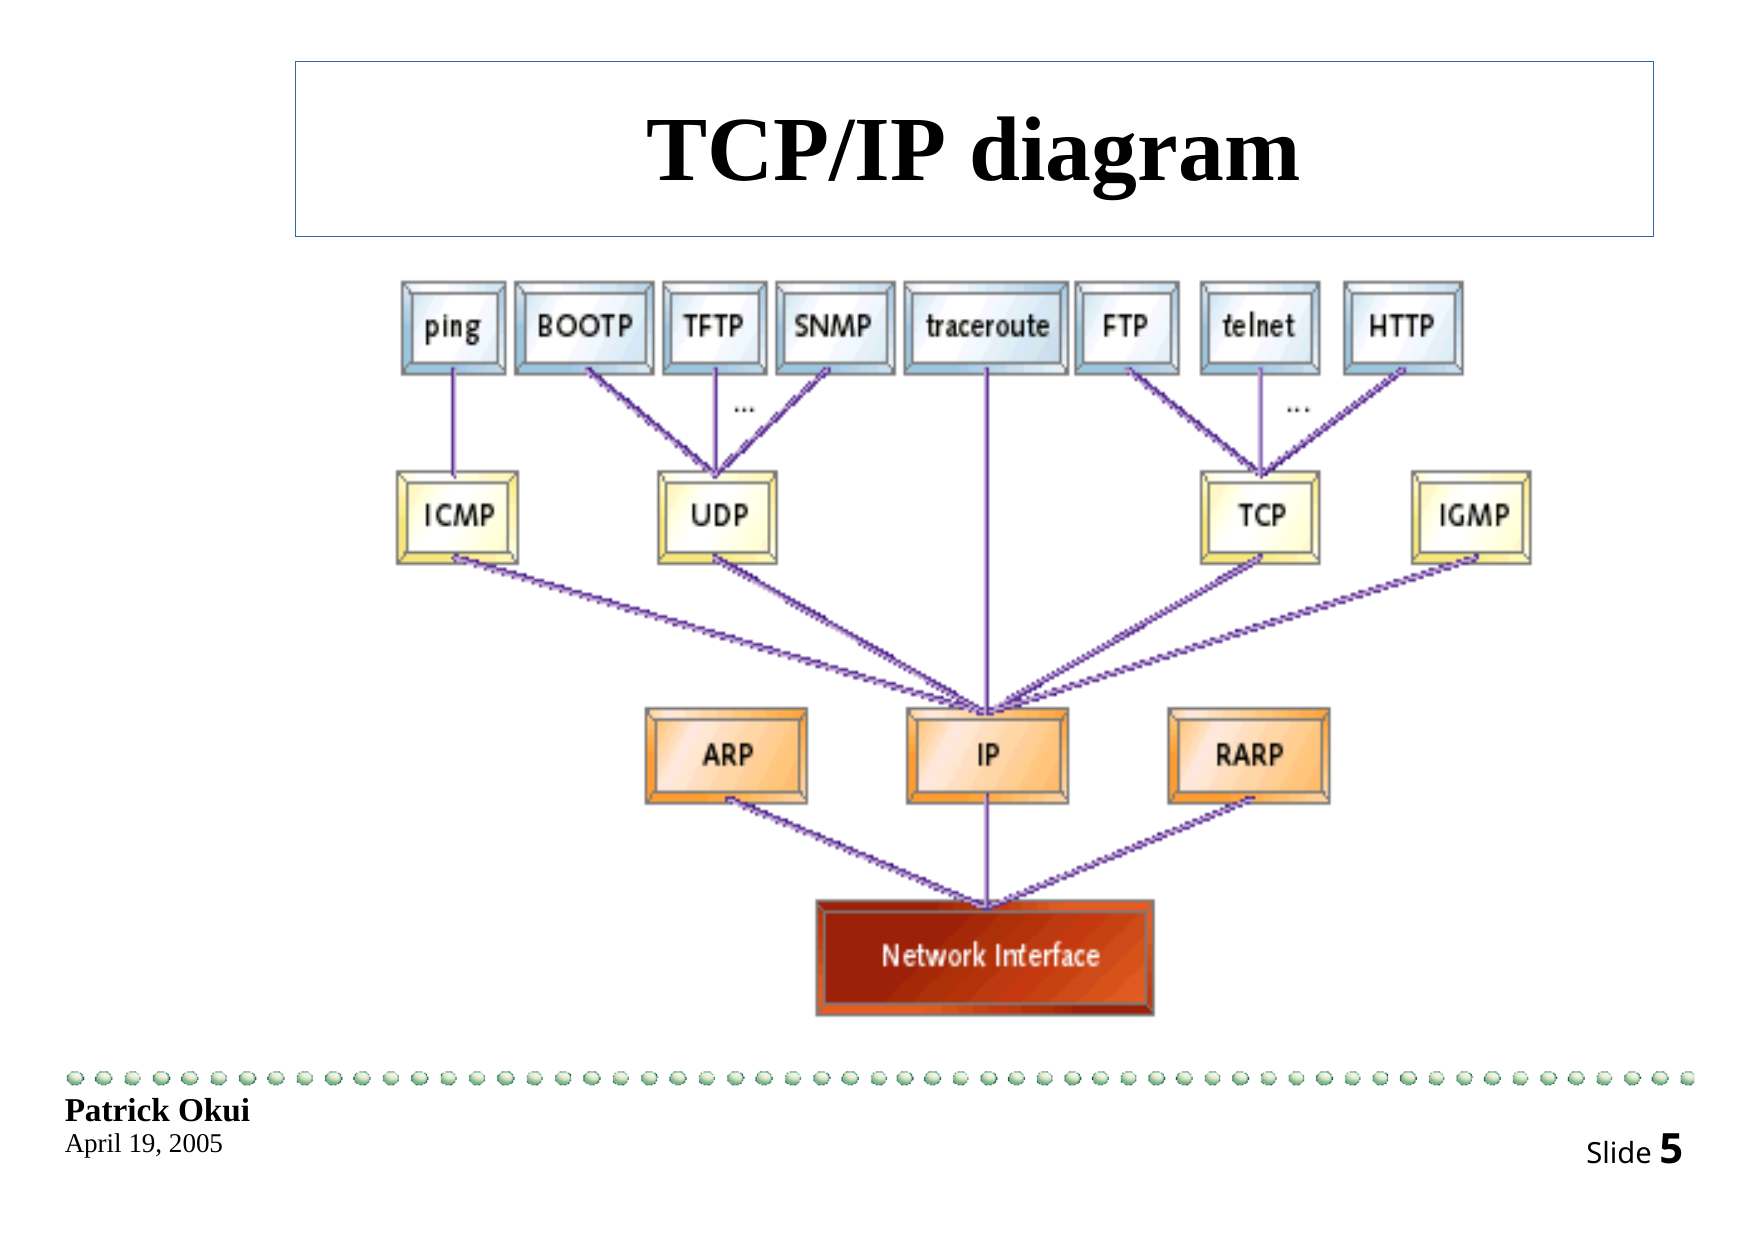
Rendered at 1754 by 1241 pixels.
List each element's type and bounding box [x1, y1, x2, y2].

picture [59, 1070, 1695, 1087]
picture [354, 265, 1565, 1034]
